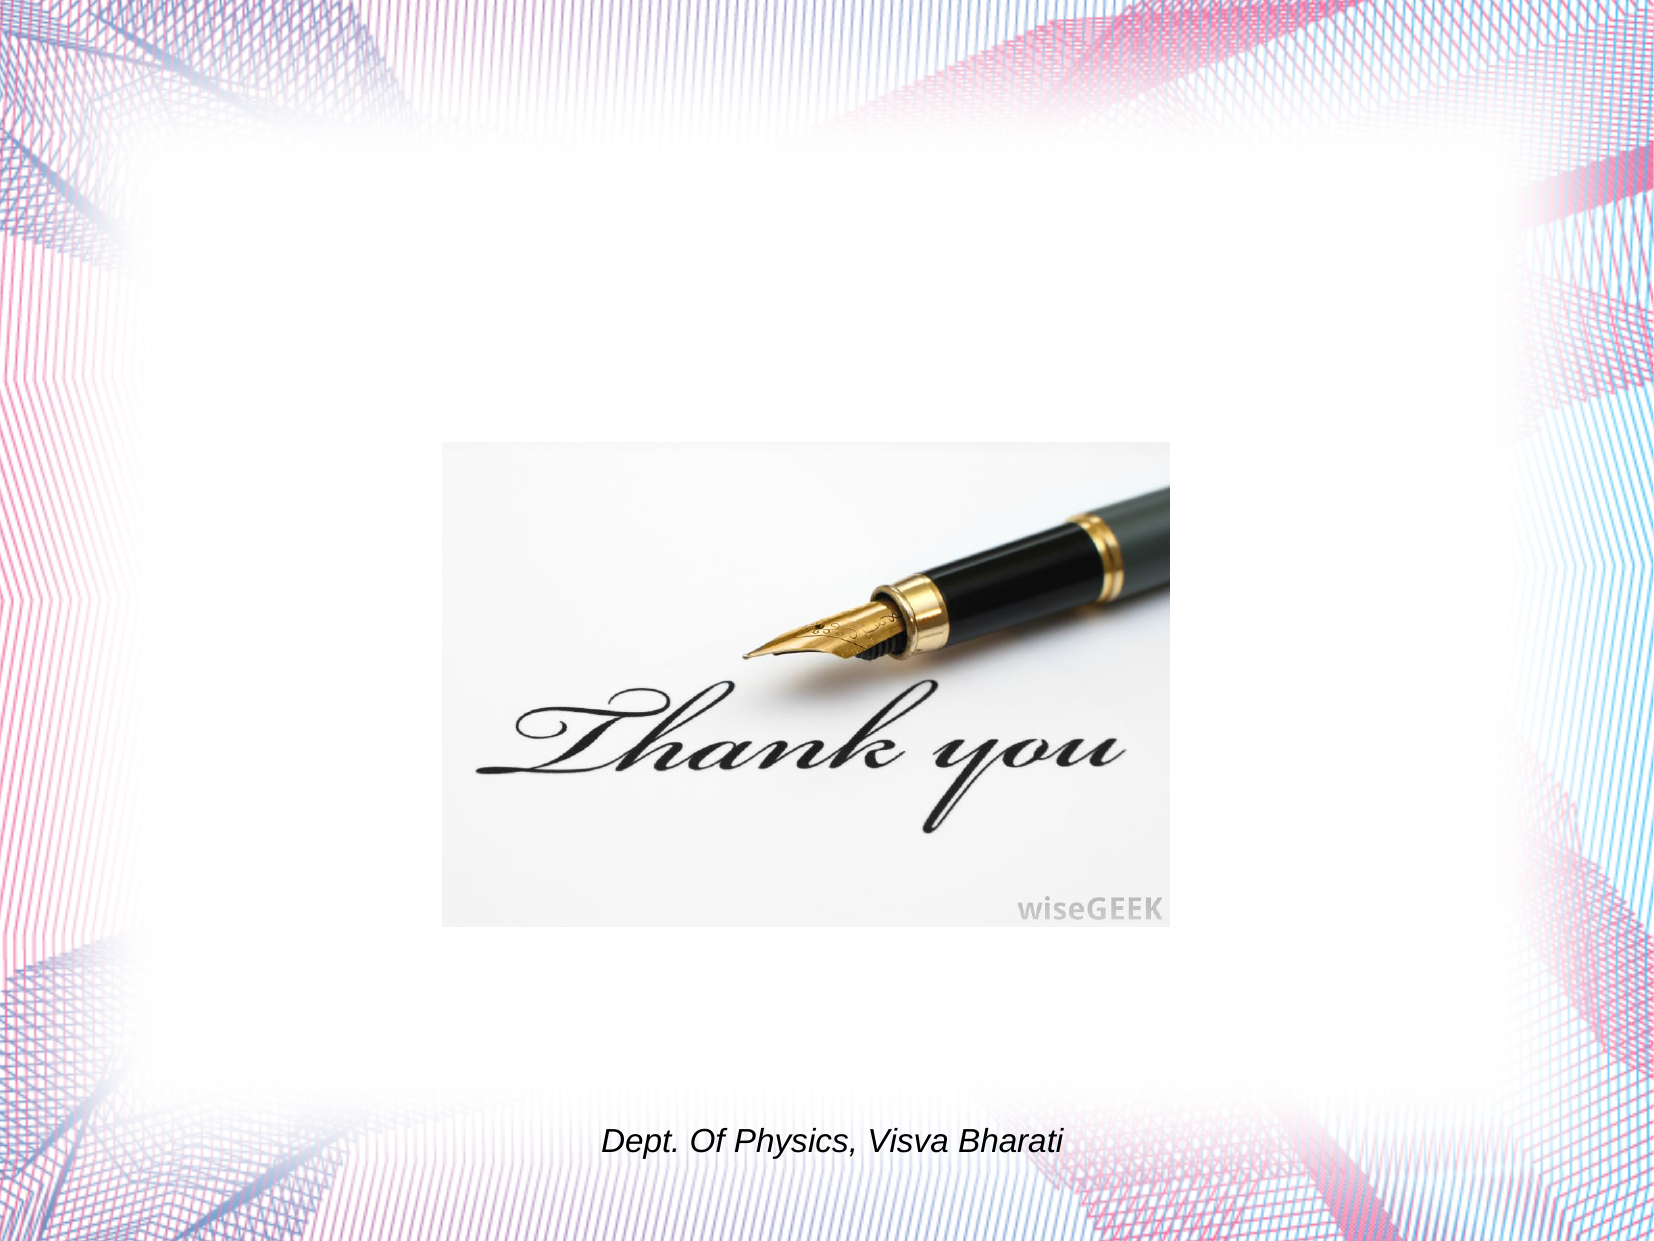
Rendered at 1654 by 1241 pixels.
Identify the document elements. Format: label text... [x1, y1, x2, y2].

picture [0, 0, 1654, 1241]
list Dept. Of Physics, Visva Bharati [295, 1122, 1300, 1182]
